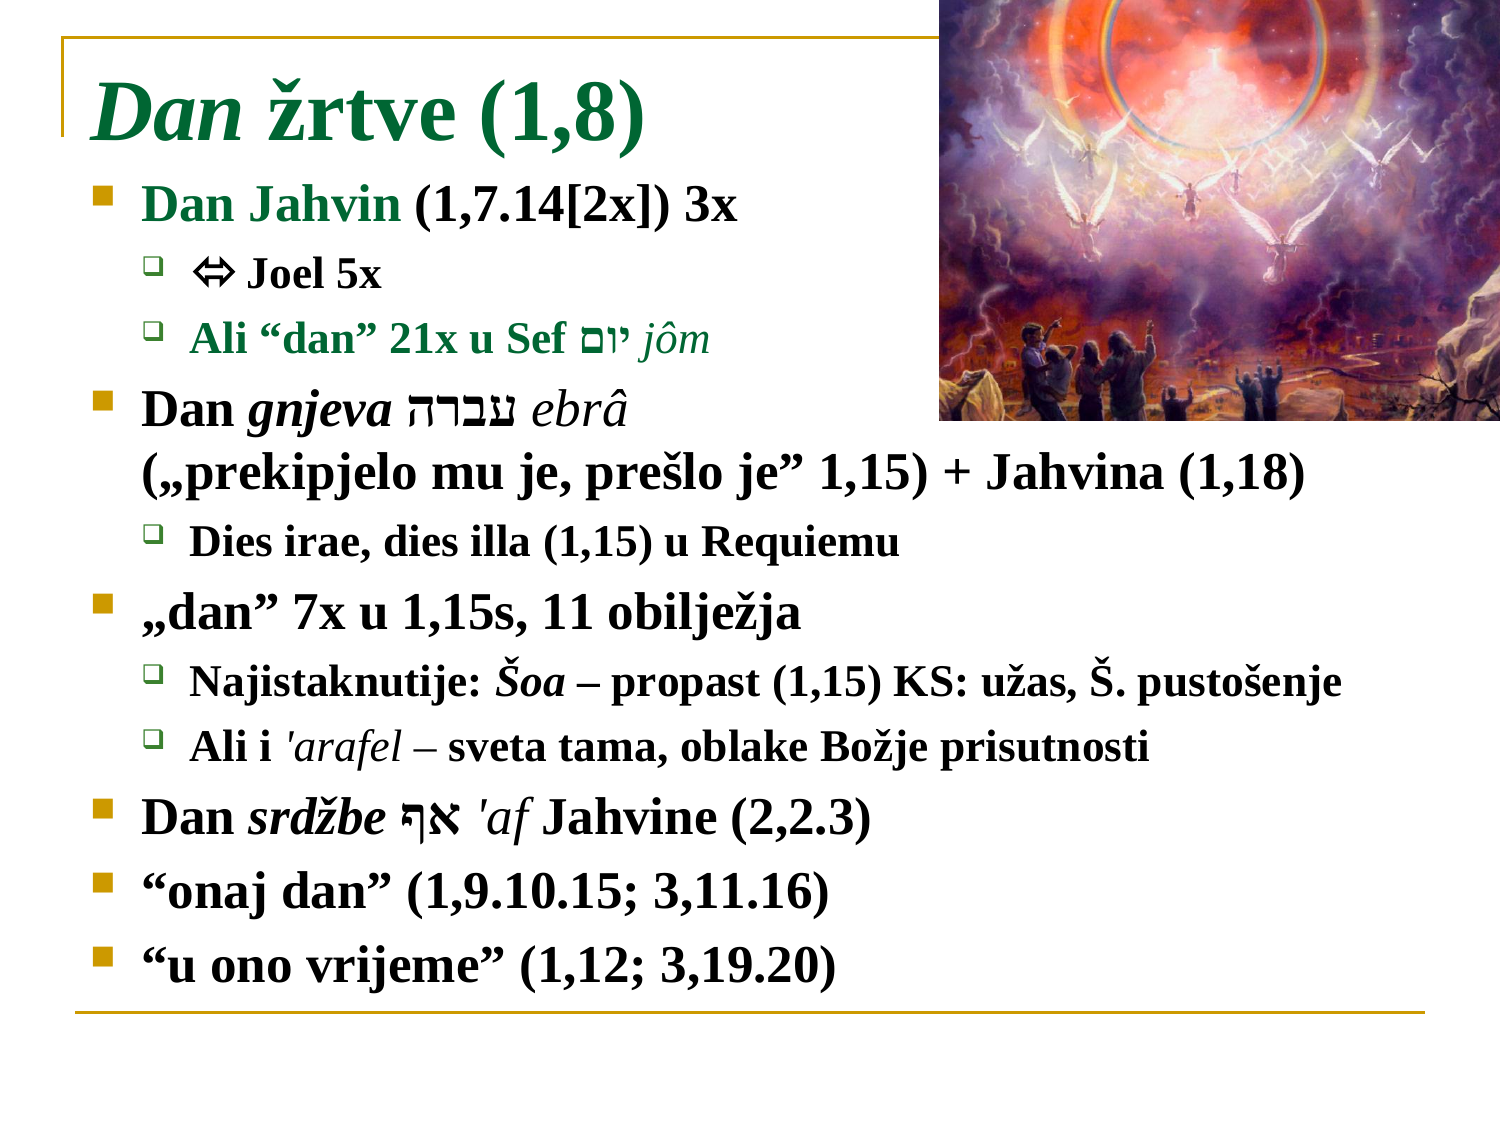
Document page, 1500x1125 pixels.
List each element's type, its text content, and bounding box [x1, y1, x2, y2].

title Dan žrtve (1,8) [75, 45, 939, 160]
list Dan Jahvin (1,7.14[2x]) 3x  Joel 5x Ali “dan” 21x u Sef יום jôm Dan gnjeva עברה ebrâ („prekipjelo mu je, prešlo je” 1,15) + Jahvina (1,18) Dies irae, dies illa (1,15) u Requiemu „dan” 7x u 1,15s, 11 obilježja Najistaknutije: Šoa – propast (1,15) KS: užas, Š. pustošenje Ali i 'arafel – sveta tama, oblake Božje prisutnosti Dan srdžbe אף 'af Jahvine (2,2.3) “onaj dan” (1,9.10.15; 3,11.16) “u ono vrijeme” (1,12; 3,19.20) [75, 160, 1500, 1006]
picture [939, 0, 1500, 421]
